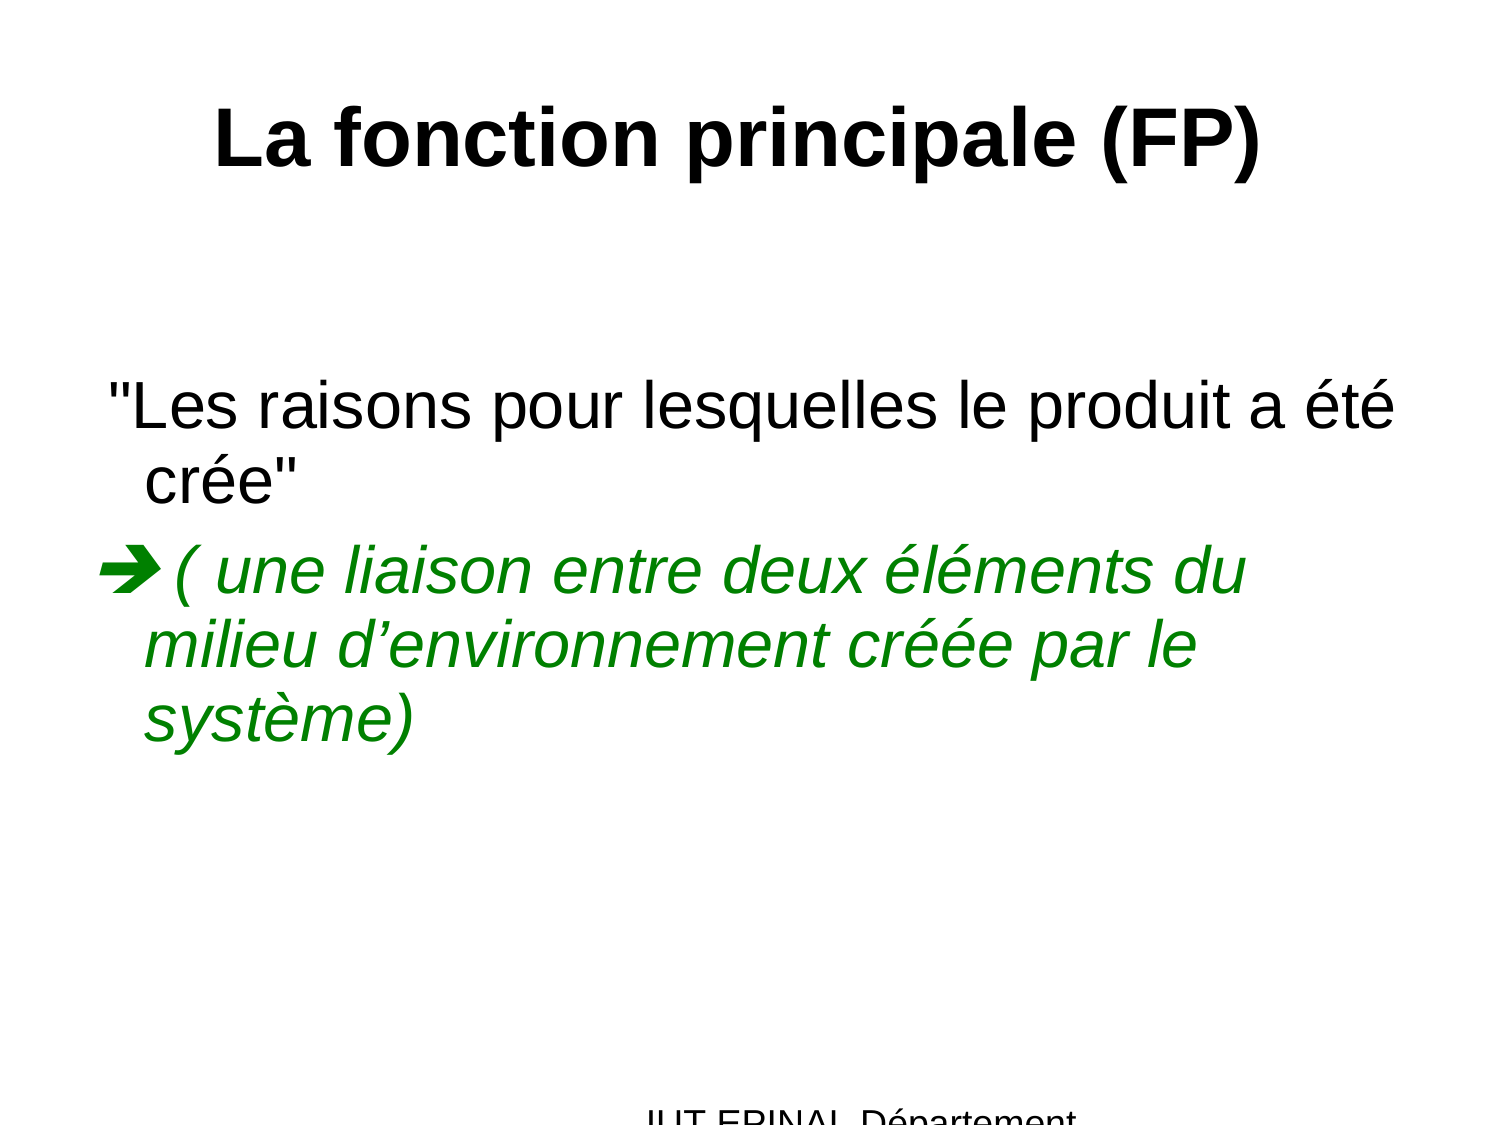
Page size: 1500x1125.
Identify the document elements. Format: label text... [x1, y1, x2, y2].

title La fonction principale (FP) [75, 45, 1426, 233]
list "Les raisons pour lesquelles le produit a été crée"  ( une liaison entre deux éléments du milieu d’environnement créée par le système) [75, 361, 1426, 1005]
